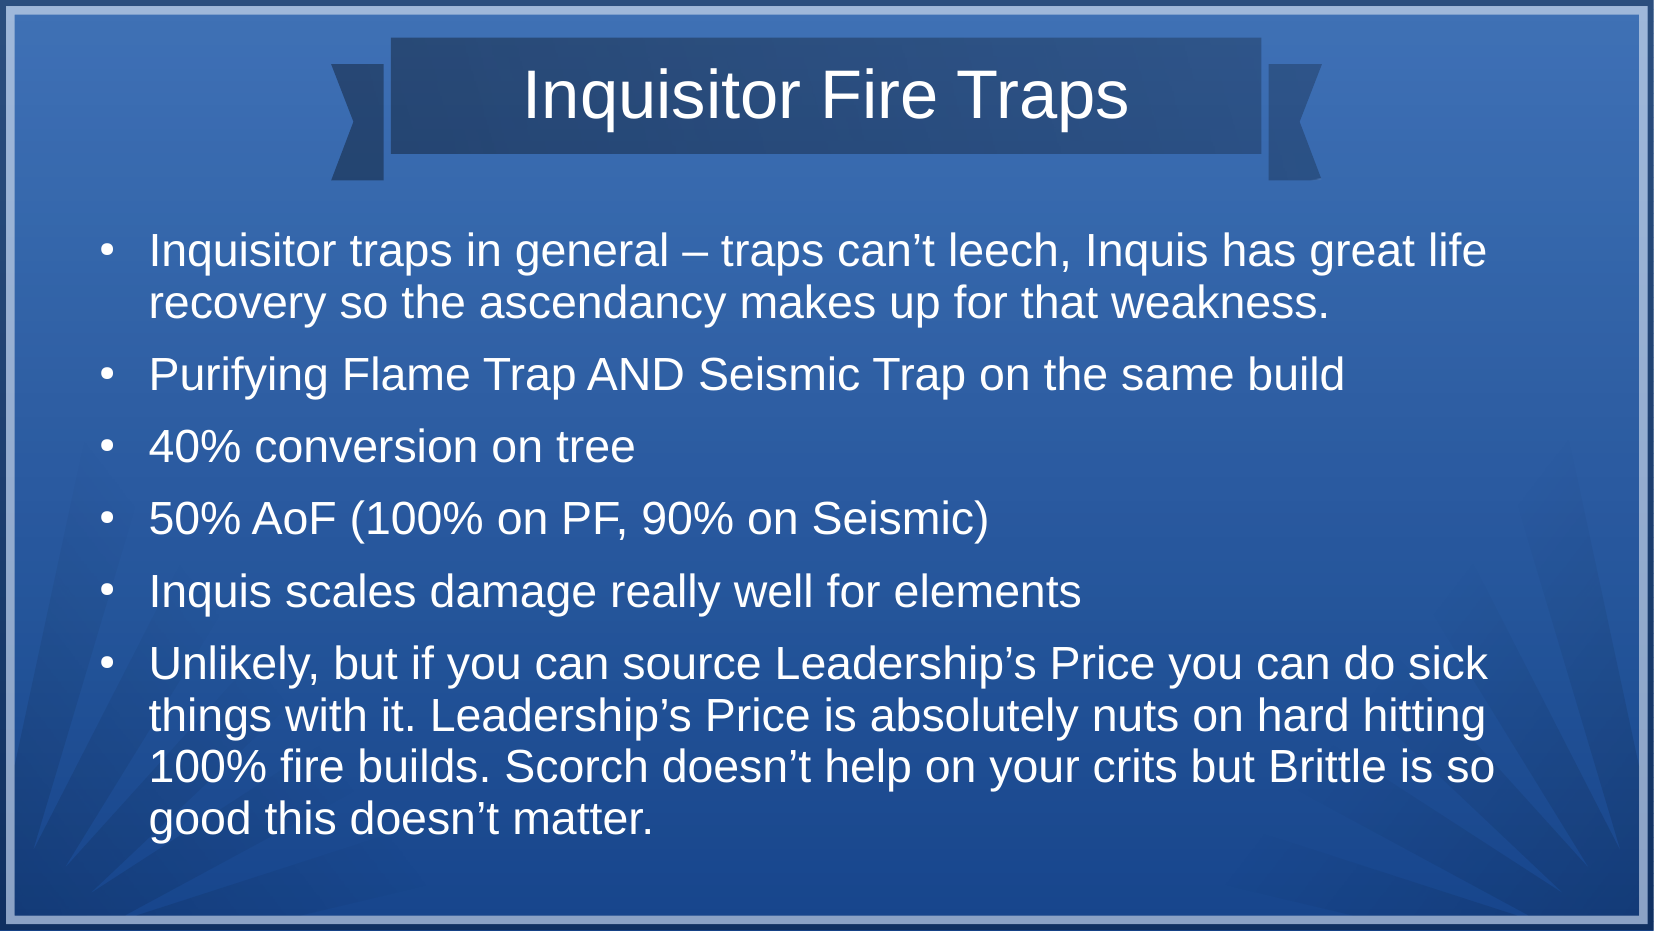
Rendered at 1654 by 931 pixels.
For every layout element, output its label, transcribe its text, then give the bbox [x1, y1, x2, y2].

title Inquisitor Fire Traps [389, 35, 1264, 154]
list Inquisitor traps in general – traps can’t leech, Inquis has great life recovery so the ascendancy makes up for that weakness. Purifying Flame Trap AND Seismic Trap on the same build 40% conversion on tree 50% AoF (100% on PF, 90% on Seismic) Inquis scales damage really well for elements Unlikely, but if you can source Leadership’s Price you can do sick things with it. Leadership’s Price is absolutely nuts on hard hitting 100% fire builds. Scorch doesn’t help on your crits but Brittle is so good this doesn’t matter. [82, 224, 1571, 848]
